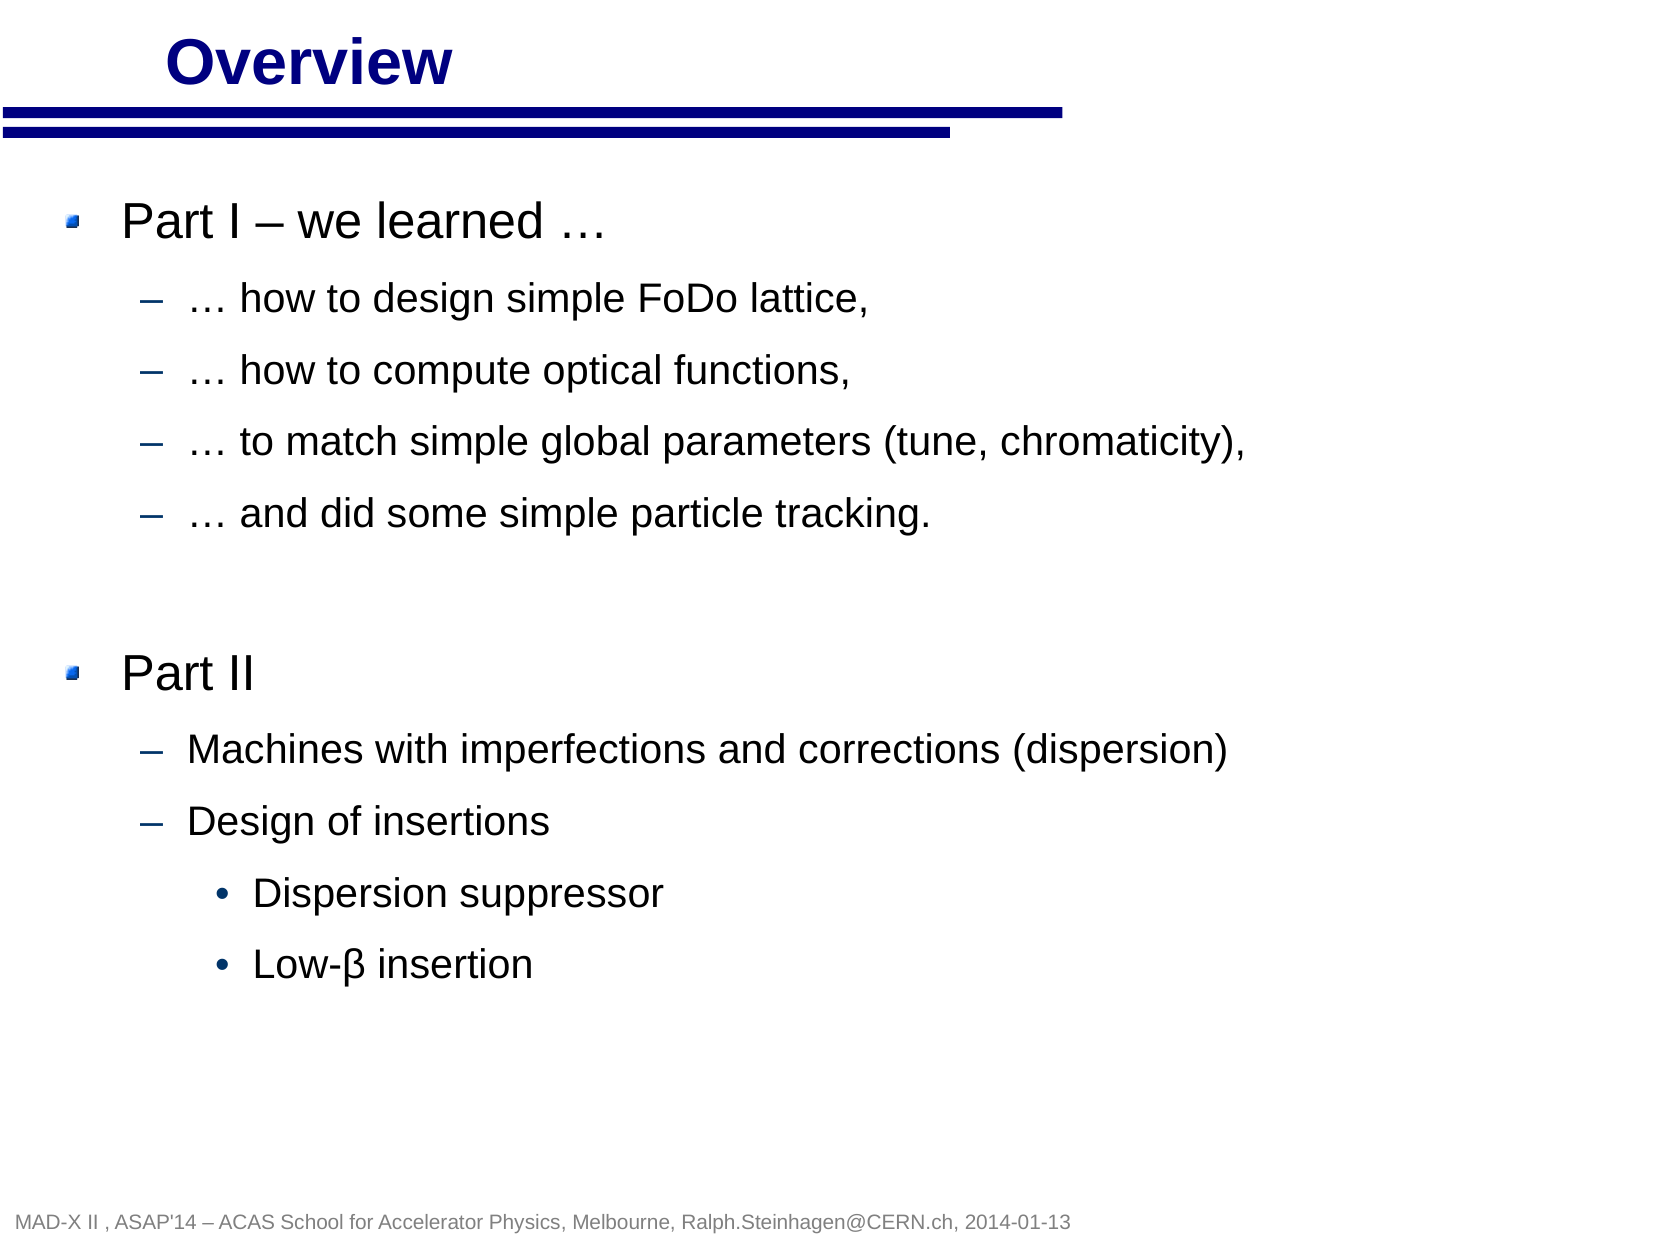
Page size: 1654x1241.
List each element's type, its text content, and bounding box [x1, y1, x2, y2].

title Overview [165, 0, 1323, 124]
list Part I – we learned … … how to design simple FoDo lattice, … how to compute optical functions, … to match simple global parameters (tune, chromaticity), … and did some simple particle tracking. Part II Machines with imperfections and corrections (dispersion) Design of insertions Dispersion suppressor Low-β insertion [65, 192, 1628, 1205]
